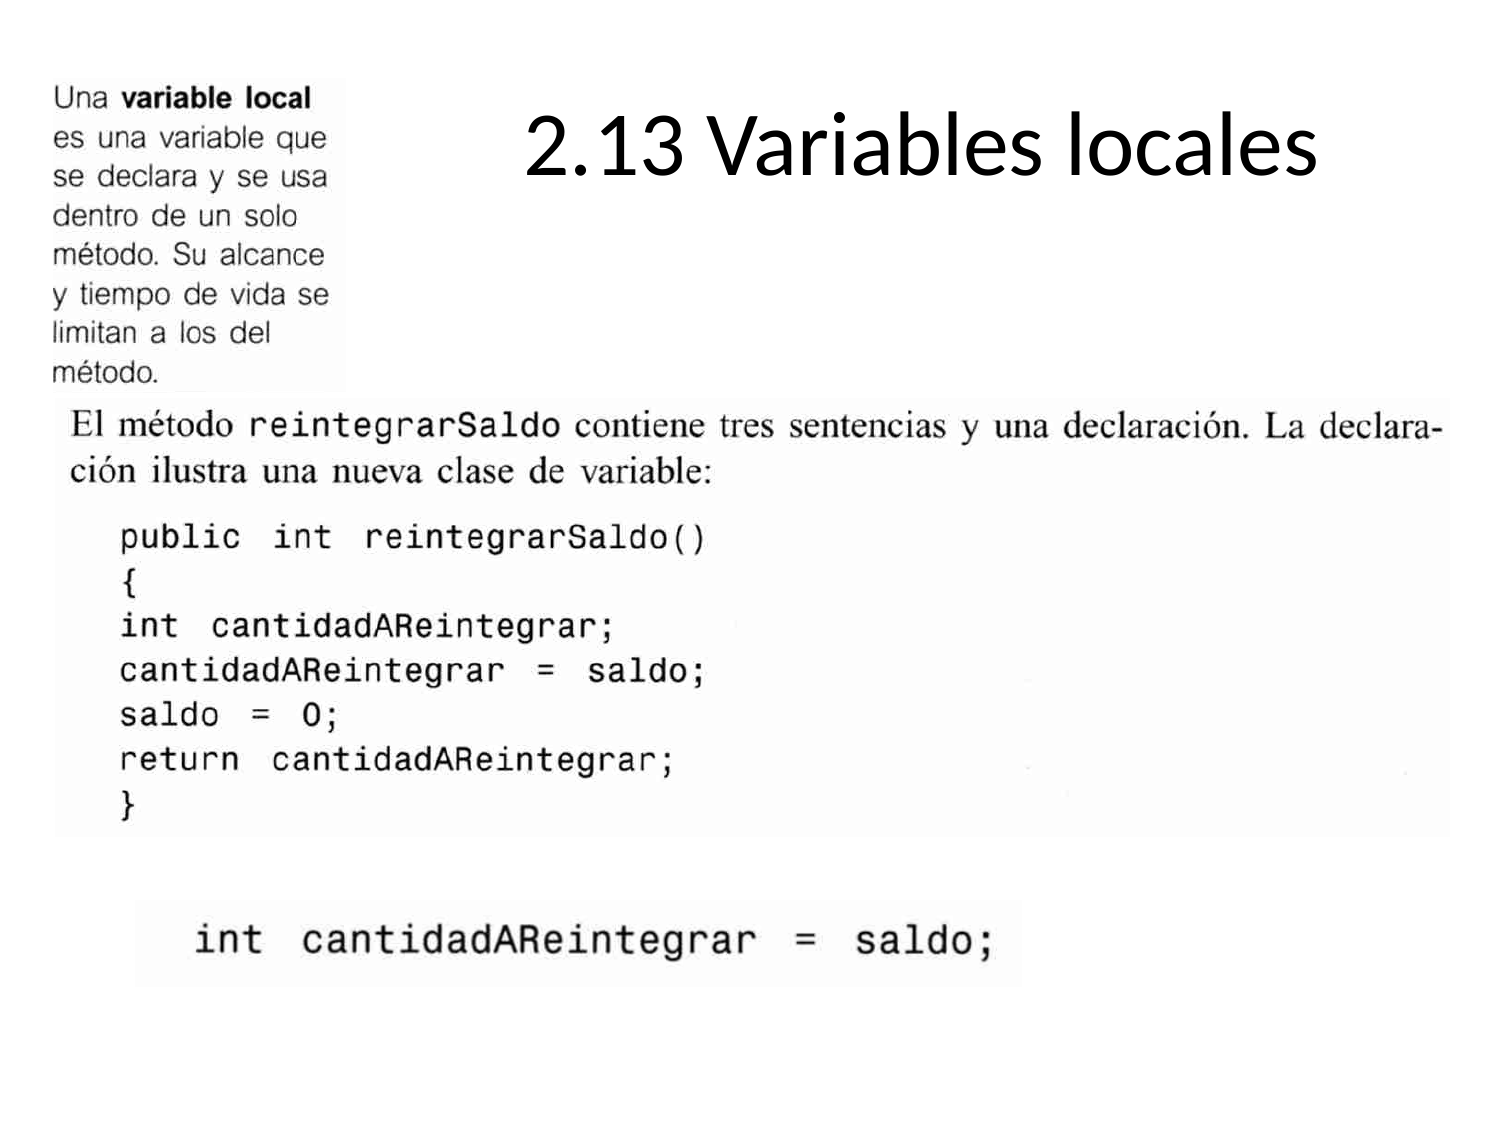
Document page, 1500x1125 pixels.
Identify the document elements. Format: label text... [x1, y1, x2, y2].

picture [55, 398, 1450, 837]
title 2.13 Variables locales [419, 45, 1426, 233]
picture [135, 900, 1022, 987]
picture [53, 78, 346, 393]
